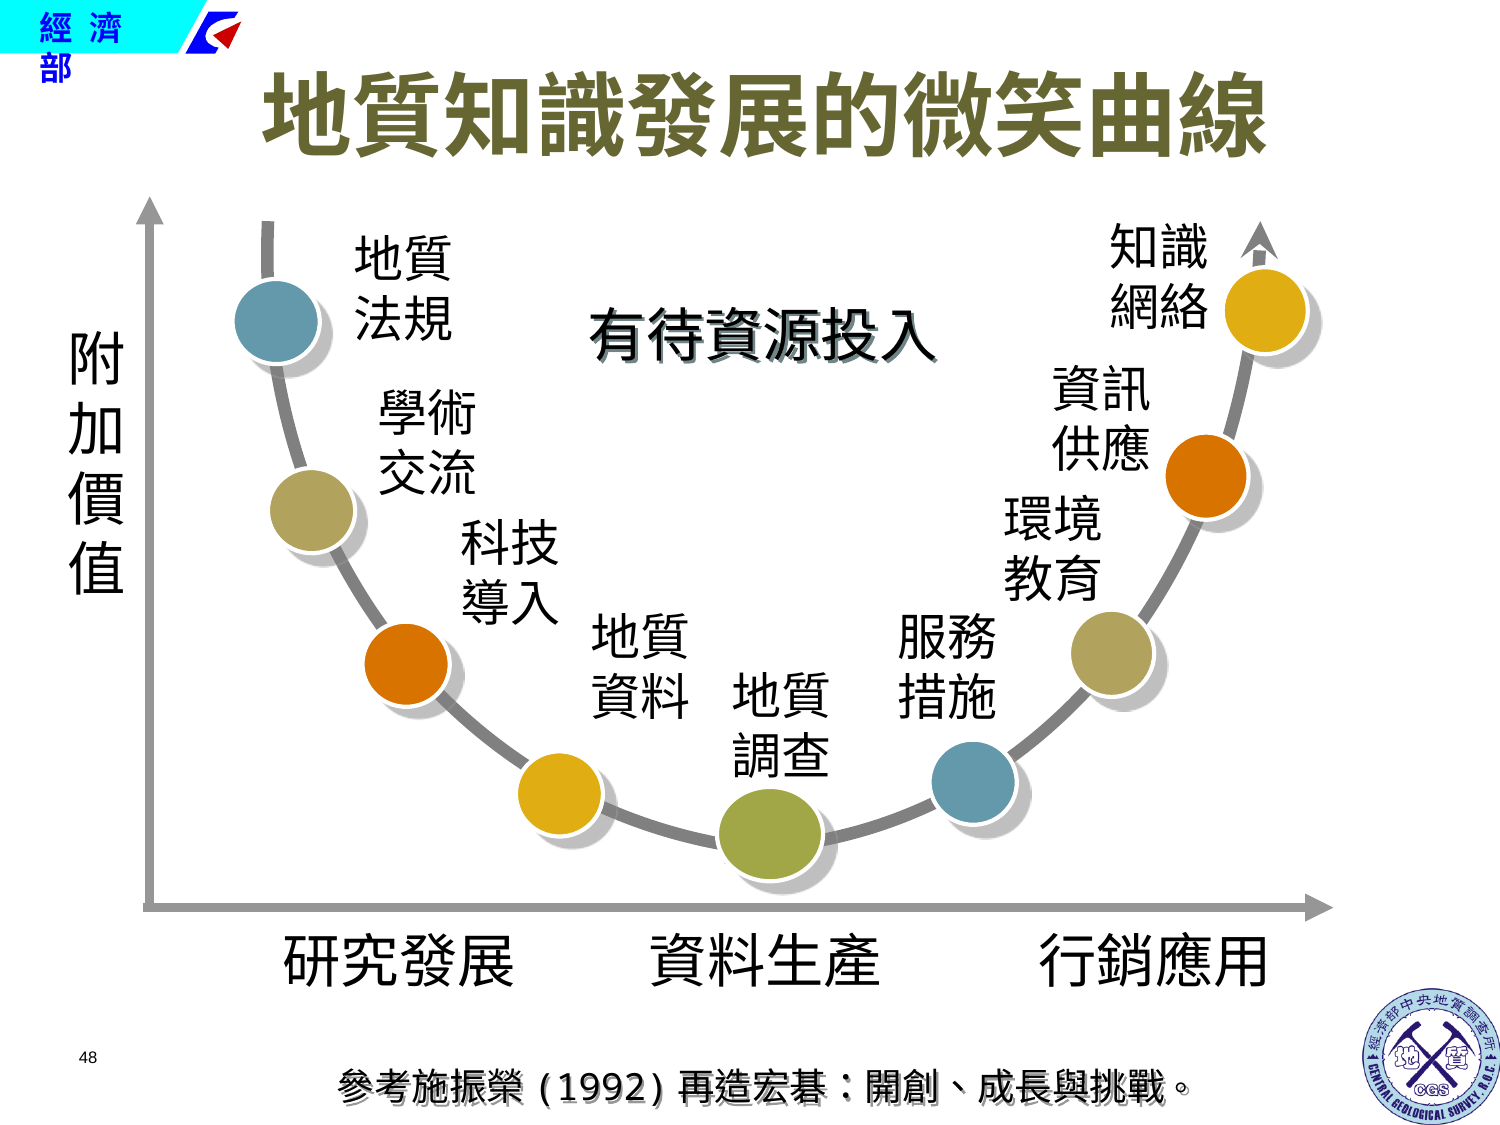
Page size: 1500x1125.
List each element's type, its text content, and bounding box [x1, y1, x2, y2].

text_box 有待資源投入 [573, 290, 953, 377]
text_box 環境 教育 [988, 479, 1119, 616]
text_box [716, 793, 824, 882]
text_box [515, 751, 603, 837]
title 地質知識發展的微笑曲線 [147, 42, 1382, 184]
text_box 學術 交流 [362, 373, 493, 509]
text_box [267, 468, 356, 554]
picture [1362, 988, 1500, 1125]
text_box [1222, 267, 1308, 355]
text_box [362, 621, 450, 707]
text_box 附加價值 [53, 314, 145, 610]
text_box [232, 278, 320, 365]
text_box 知識 網絡 [1094, 208, 1225, 344]
text_box [1068, 609, 1155, 697]
text_box [1163, 432, 1249, 520]
text_box 地質 法規 [338, 219, 469, 356]
text_box 科技導入 [433, 503, 588, 639]
text_box 地質 調查 [716, 656, 847, 793]
text_box 行銷應用 [1024, 916, 1287, 1003]
text_box 服務 措施 [882, 597, 1013, 734]
text_box 研究發展 [267, 916, 531, 1003]
text_box 地質資料 [563, 597, 717, 734]
text_box 參考施振榮(1992)再造宏碁：開創、成長與挑戰。 [194, 1046, 1341, 1125]
text_box 資訊 供應 [1036, 349, 1166, 486]
text_box [929, 739, 1017, 825]
text_box 資料生產 [634, 916, 897, 1003]
